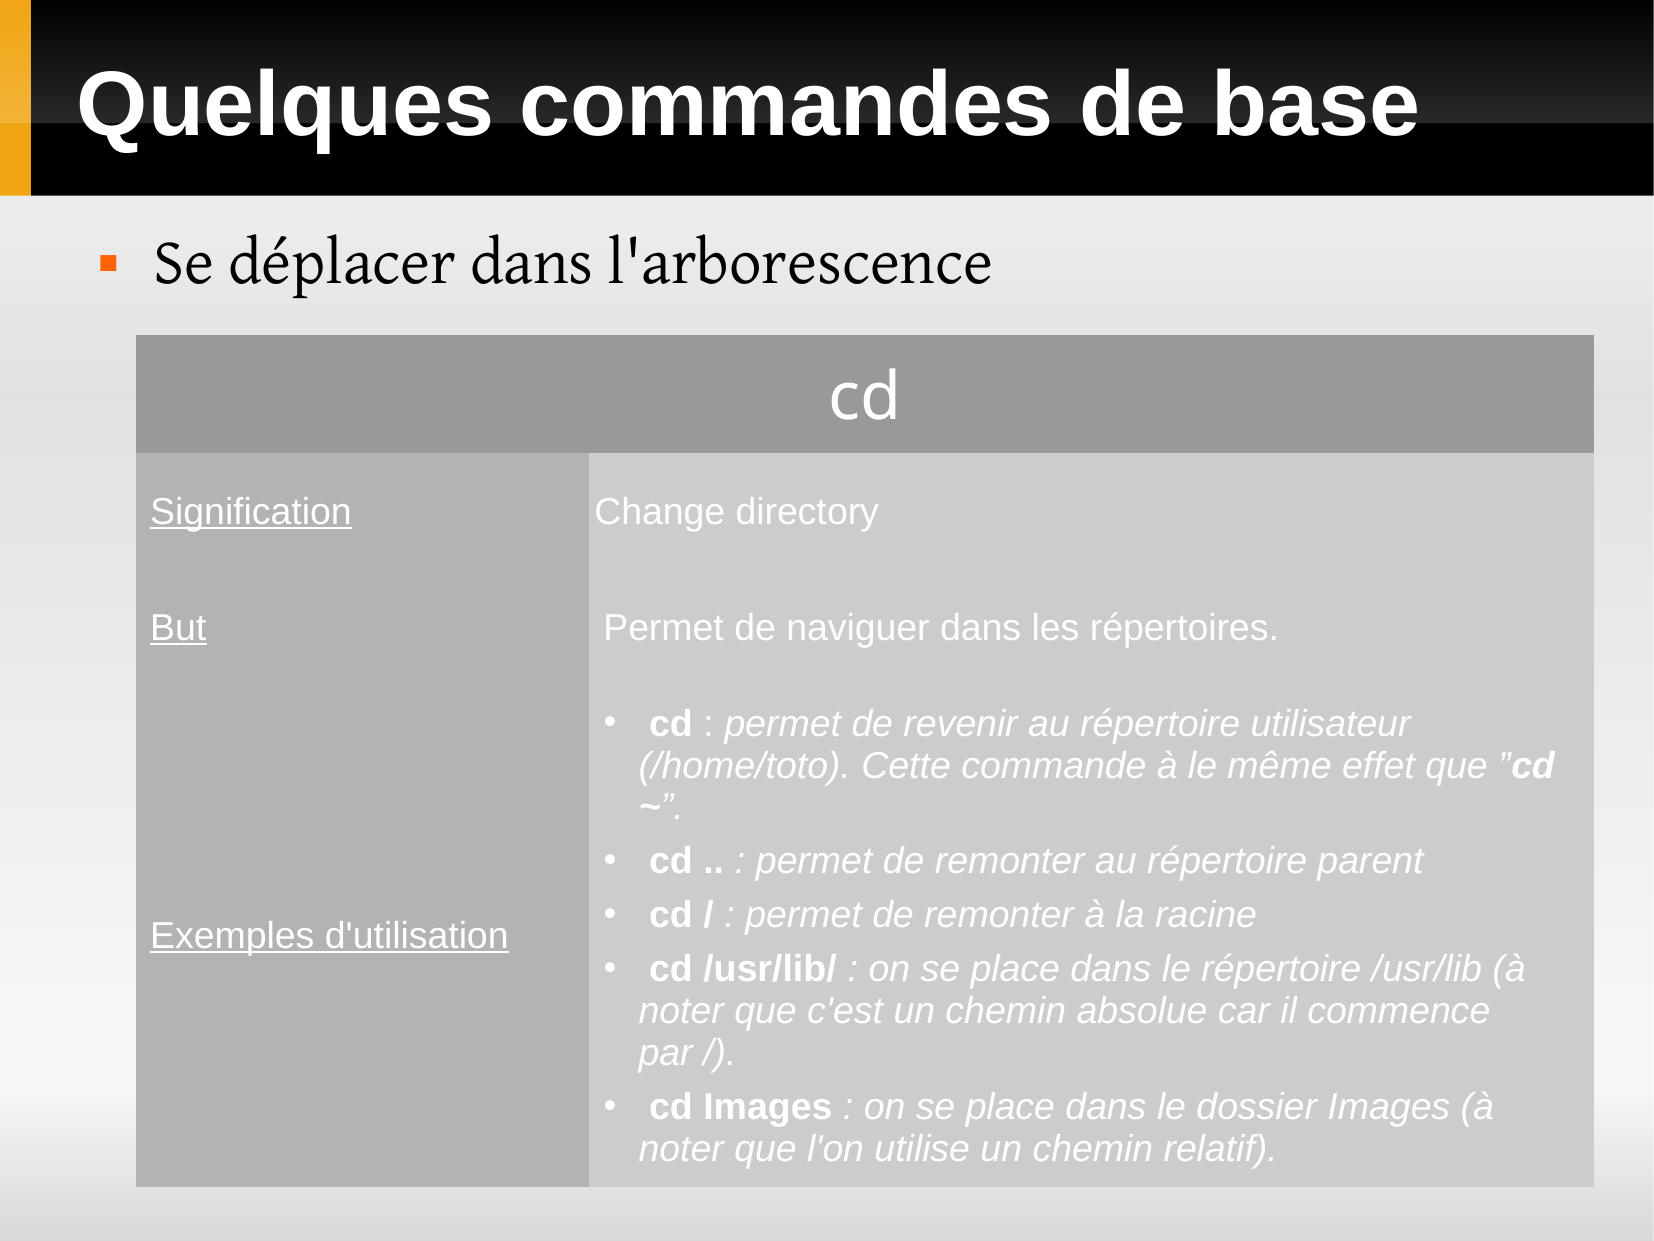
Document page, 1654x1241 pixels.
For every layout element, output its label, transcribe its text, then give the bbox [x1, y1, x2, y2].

table_header cd [136, 335, 1594, 453]
title Quelques commandes de base [76, 0, 1565, 208]
picture [0, 0, 1654, 1241]
table_cell But [136, 571, 589, 684]
table_cell Change directory [589, 453, 1594, 571]
table_cell Exemples d'utilisation [136, 684, 589, 1187]
table_cell Permet de naviguer dans les répertoires. [589, 571, 1594, 684]
list Se déplacer dans l'arborescence [82, 226, 1571, 1241]
table_cell Signification [136, 453, 589, 571]
table_cell cd : permet de revenir au répertoire utilisateur (/home/toto). Cette commande à le même effet que ”cd ~”. cd .. : permet de remonter au répertoire parent cd / : permet de remonter à la racine cd /usr/lib/ : on se place dans le répertoire /usr/lib (à noter que c'est un chemin absolue car il commence par /). cd Images : on se place dans le dossier Images (à noter que l'on utilise un chemin relatif). [589, 684, 1594, 1187]
